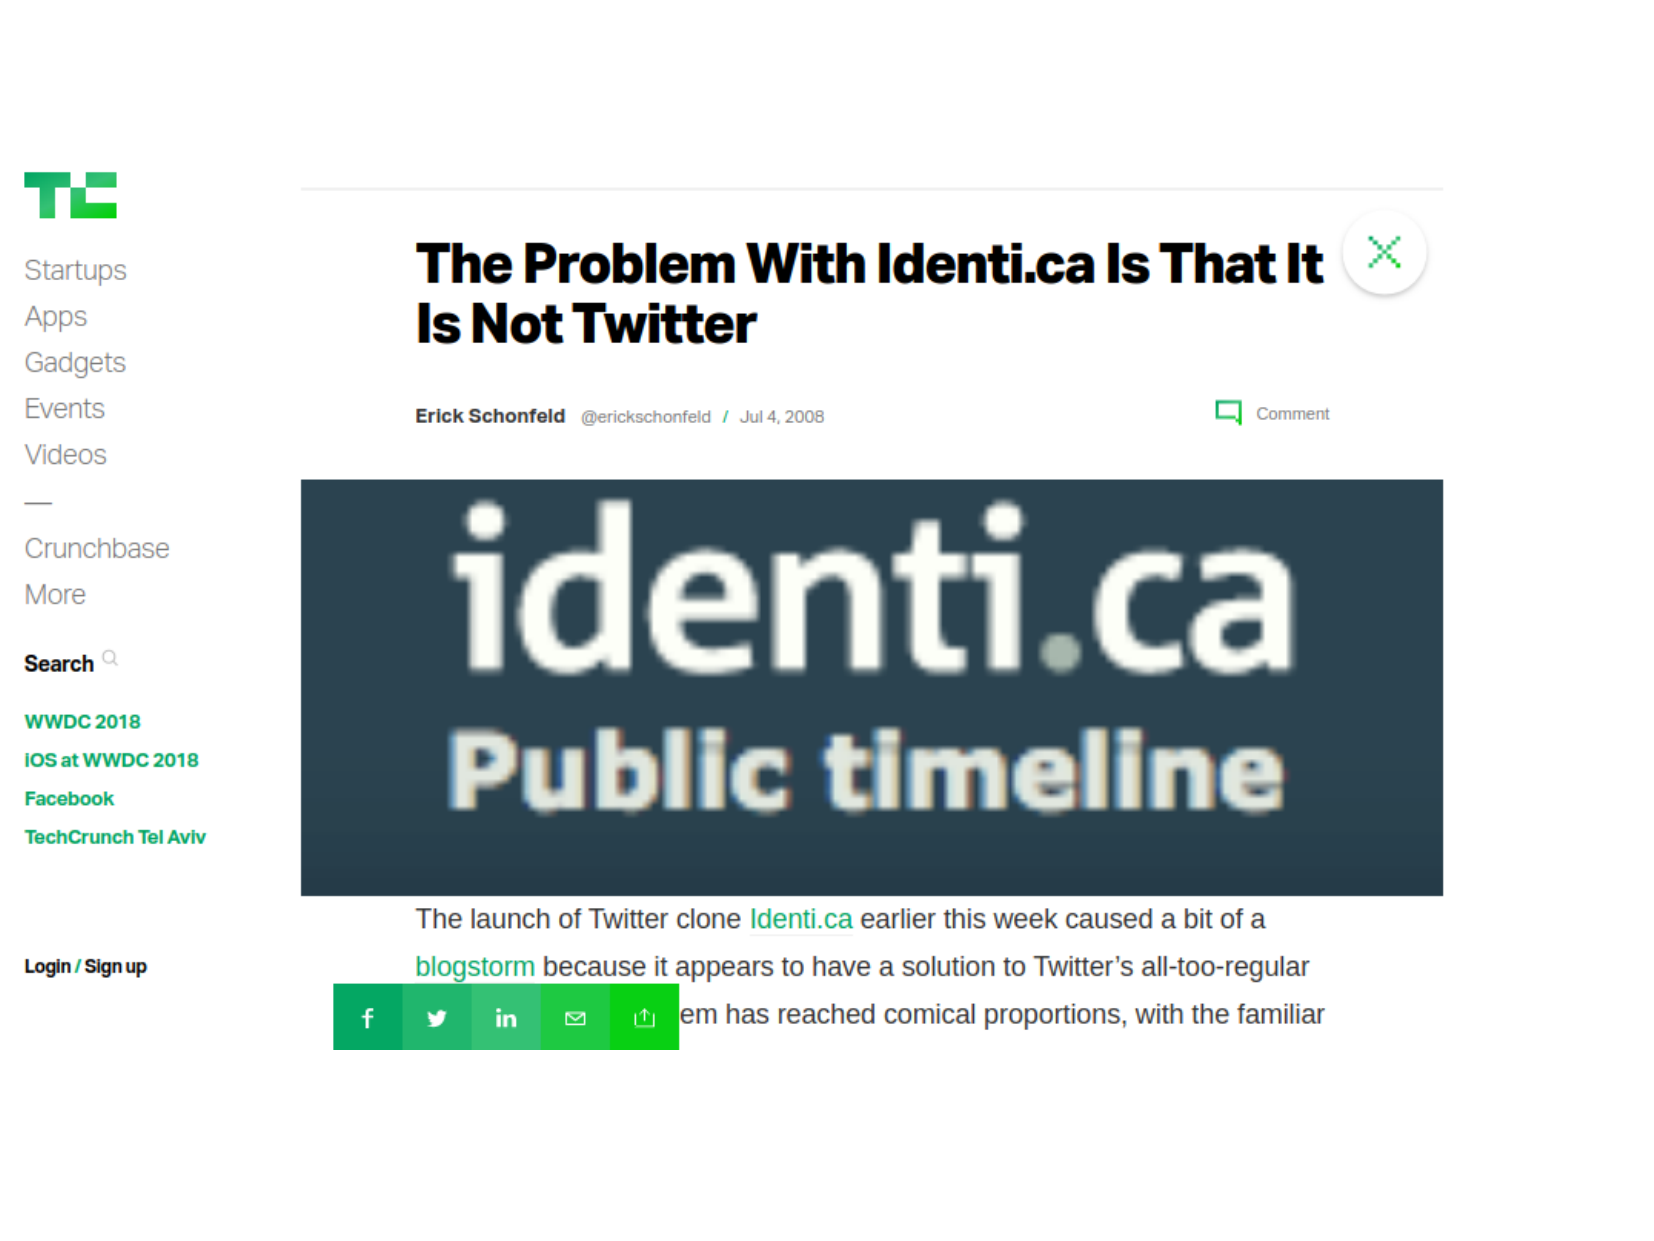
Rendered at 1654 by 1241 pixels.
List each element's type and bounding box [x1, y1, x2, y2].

picture [0, 154, 1654, 1050]
